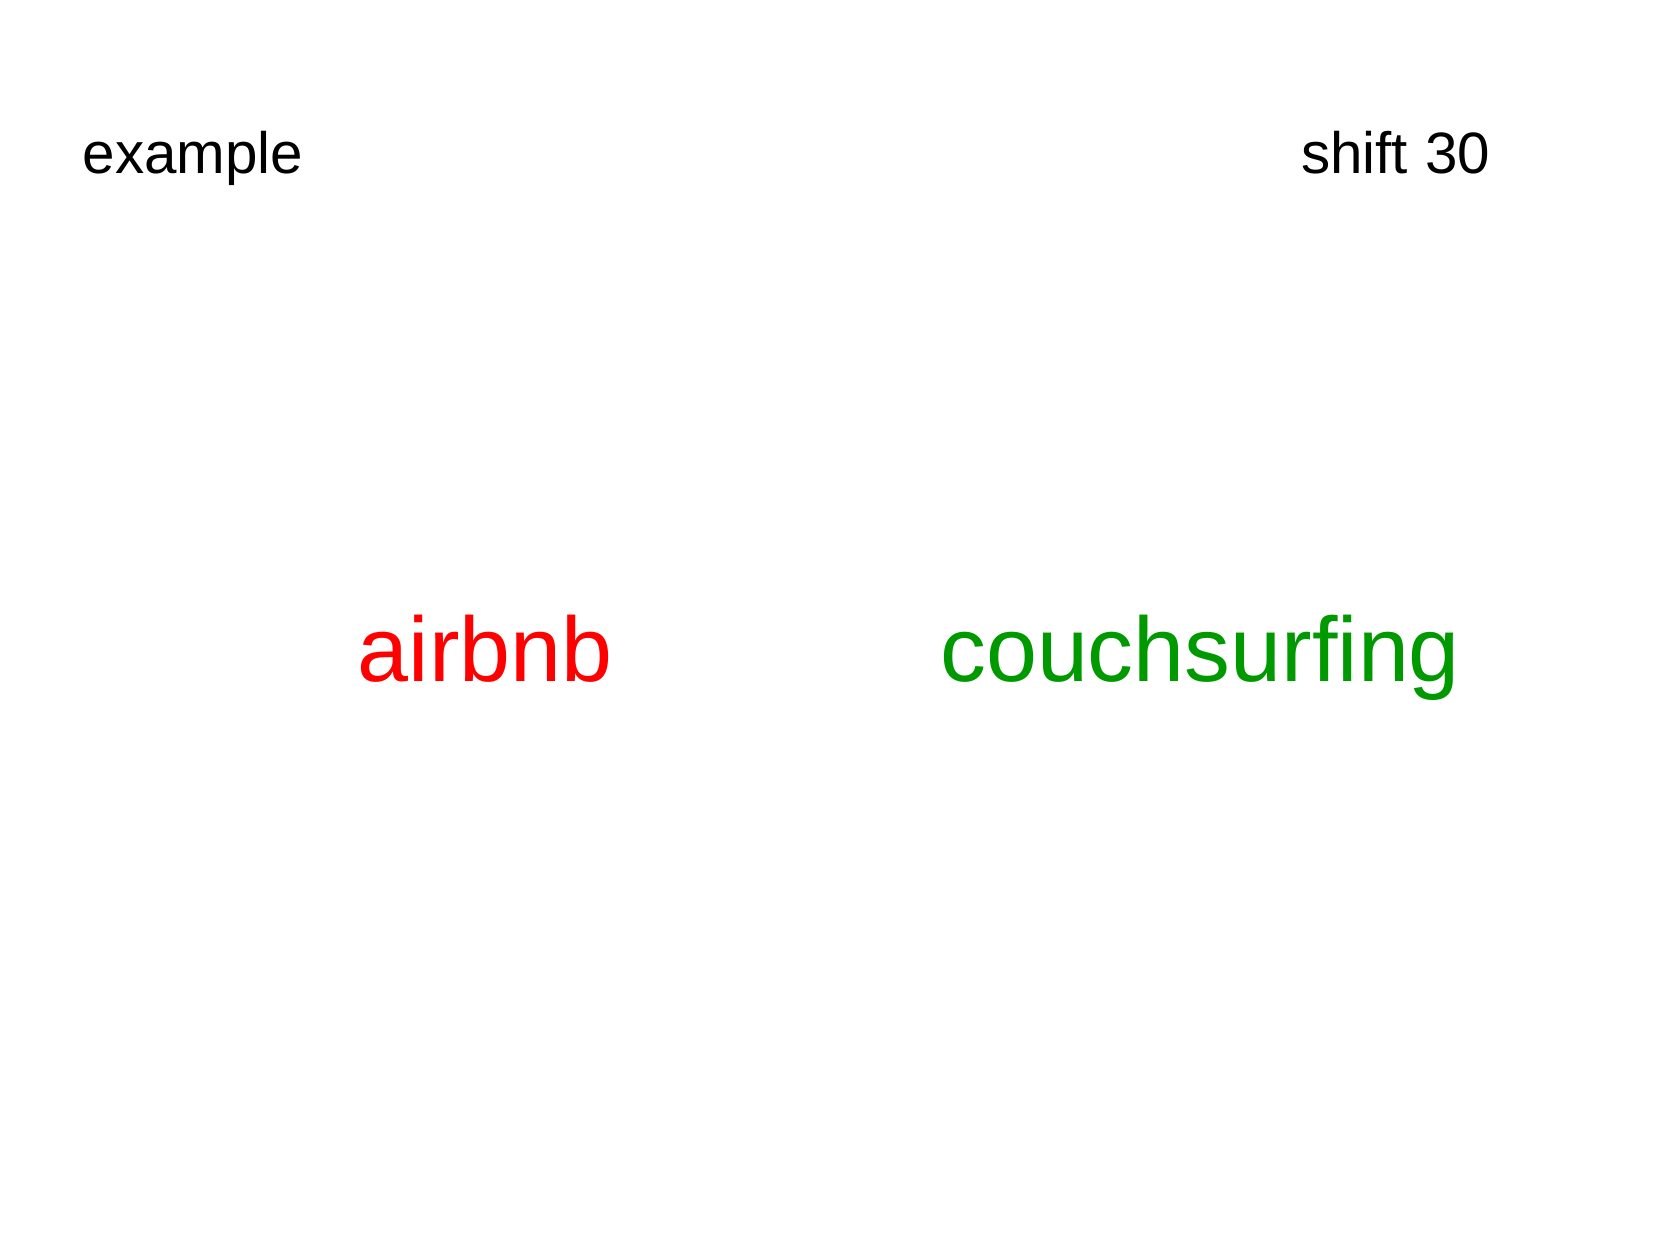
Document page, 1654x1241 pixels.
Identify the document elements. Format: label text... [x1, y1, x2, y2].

title example [82, 49, 767, 257]
title shift [767, 49, 1409, 257]
title 30 [1425, 49, 1572, 257]
list airbnb [60, 290, 760, 1010]
list couchsurfing [760, 290, 1571, 1010]
